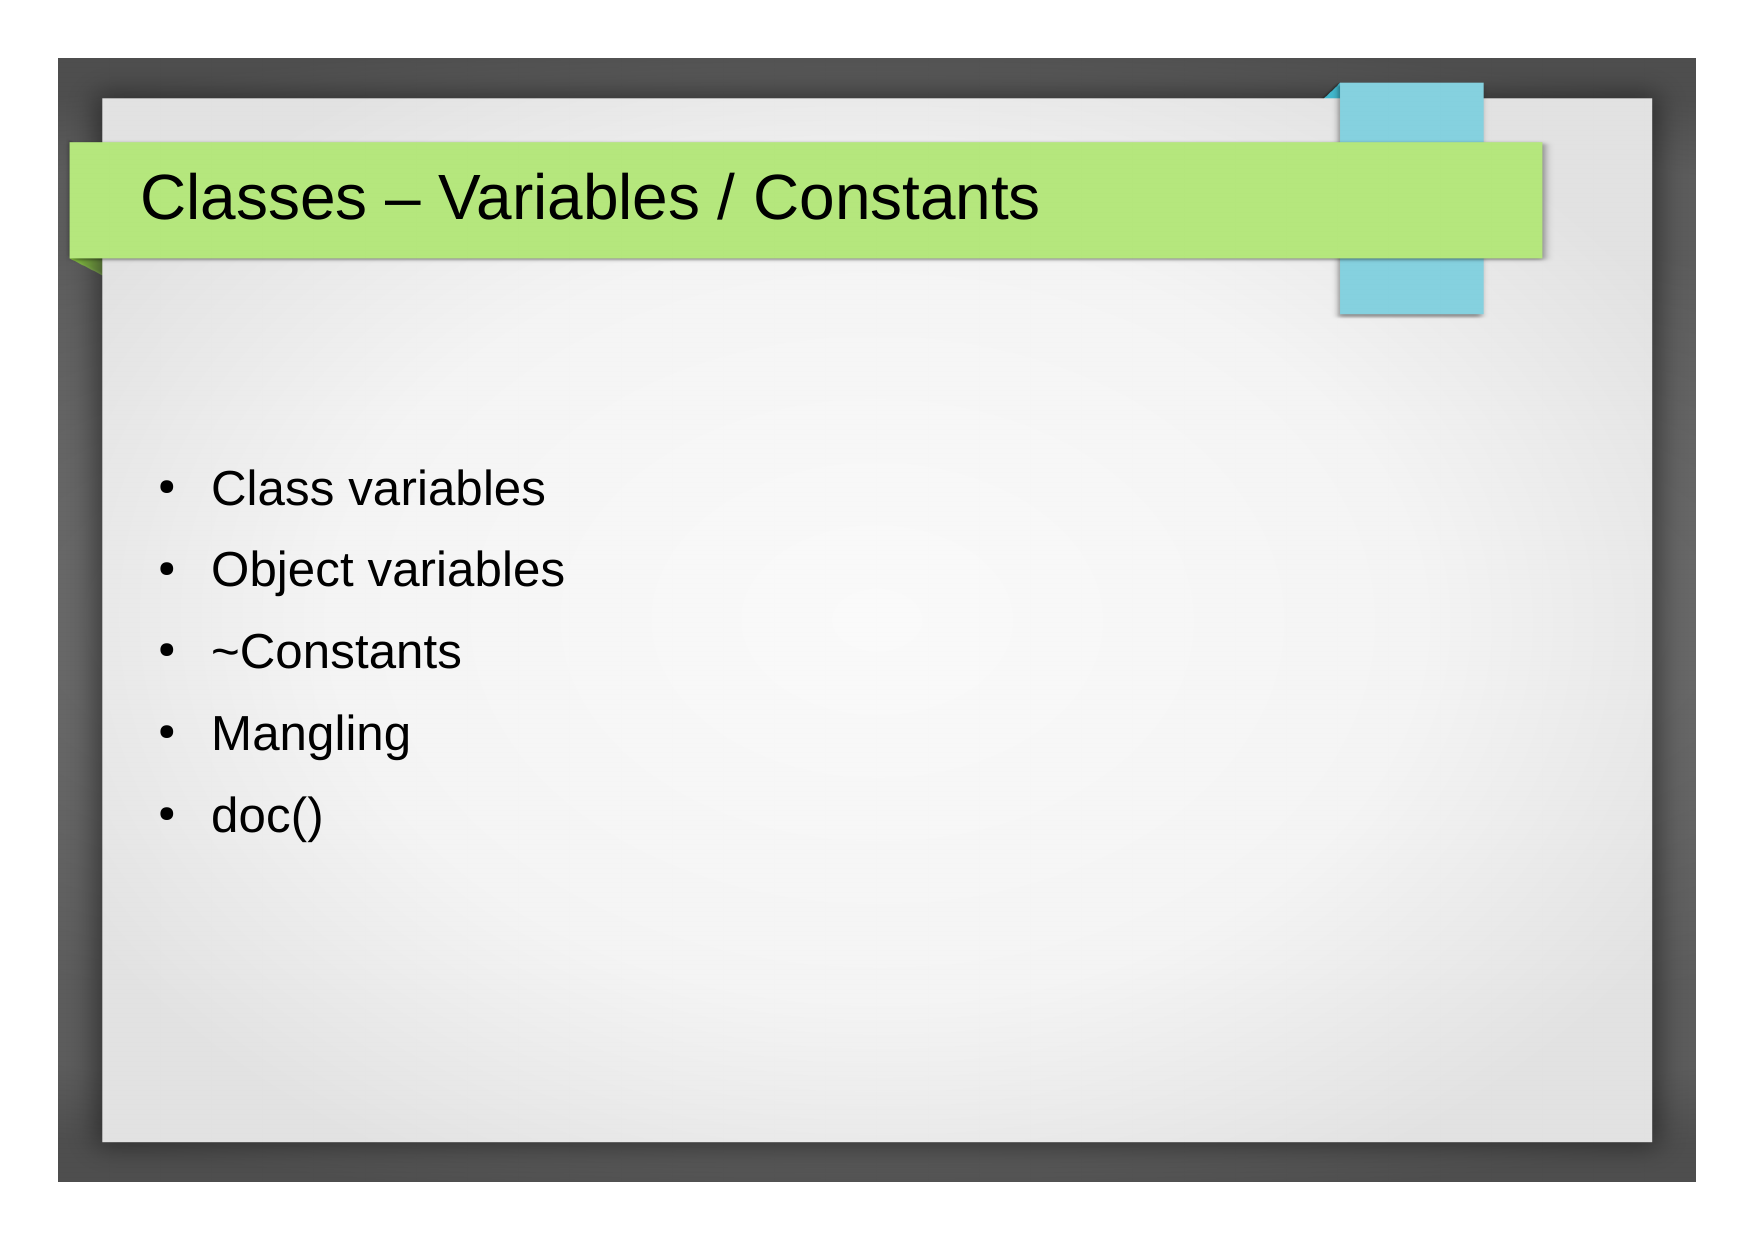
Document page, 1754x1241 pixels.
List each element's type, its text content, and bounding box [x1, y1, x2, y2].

list Class variables Object variables ~Constants Mangling doc() [140, 325, 1614, 978]
title Classes – Variables / Constants [140, 144, 1310, 251]
picture [58, 58, 1696, 1182]
